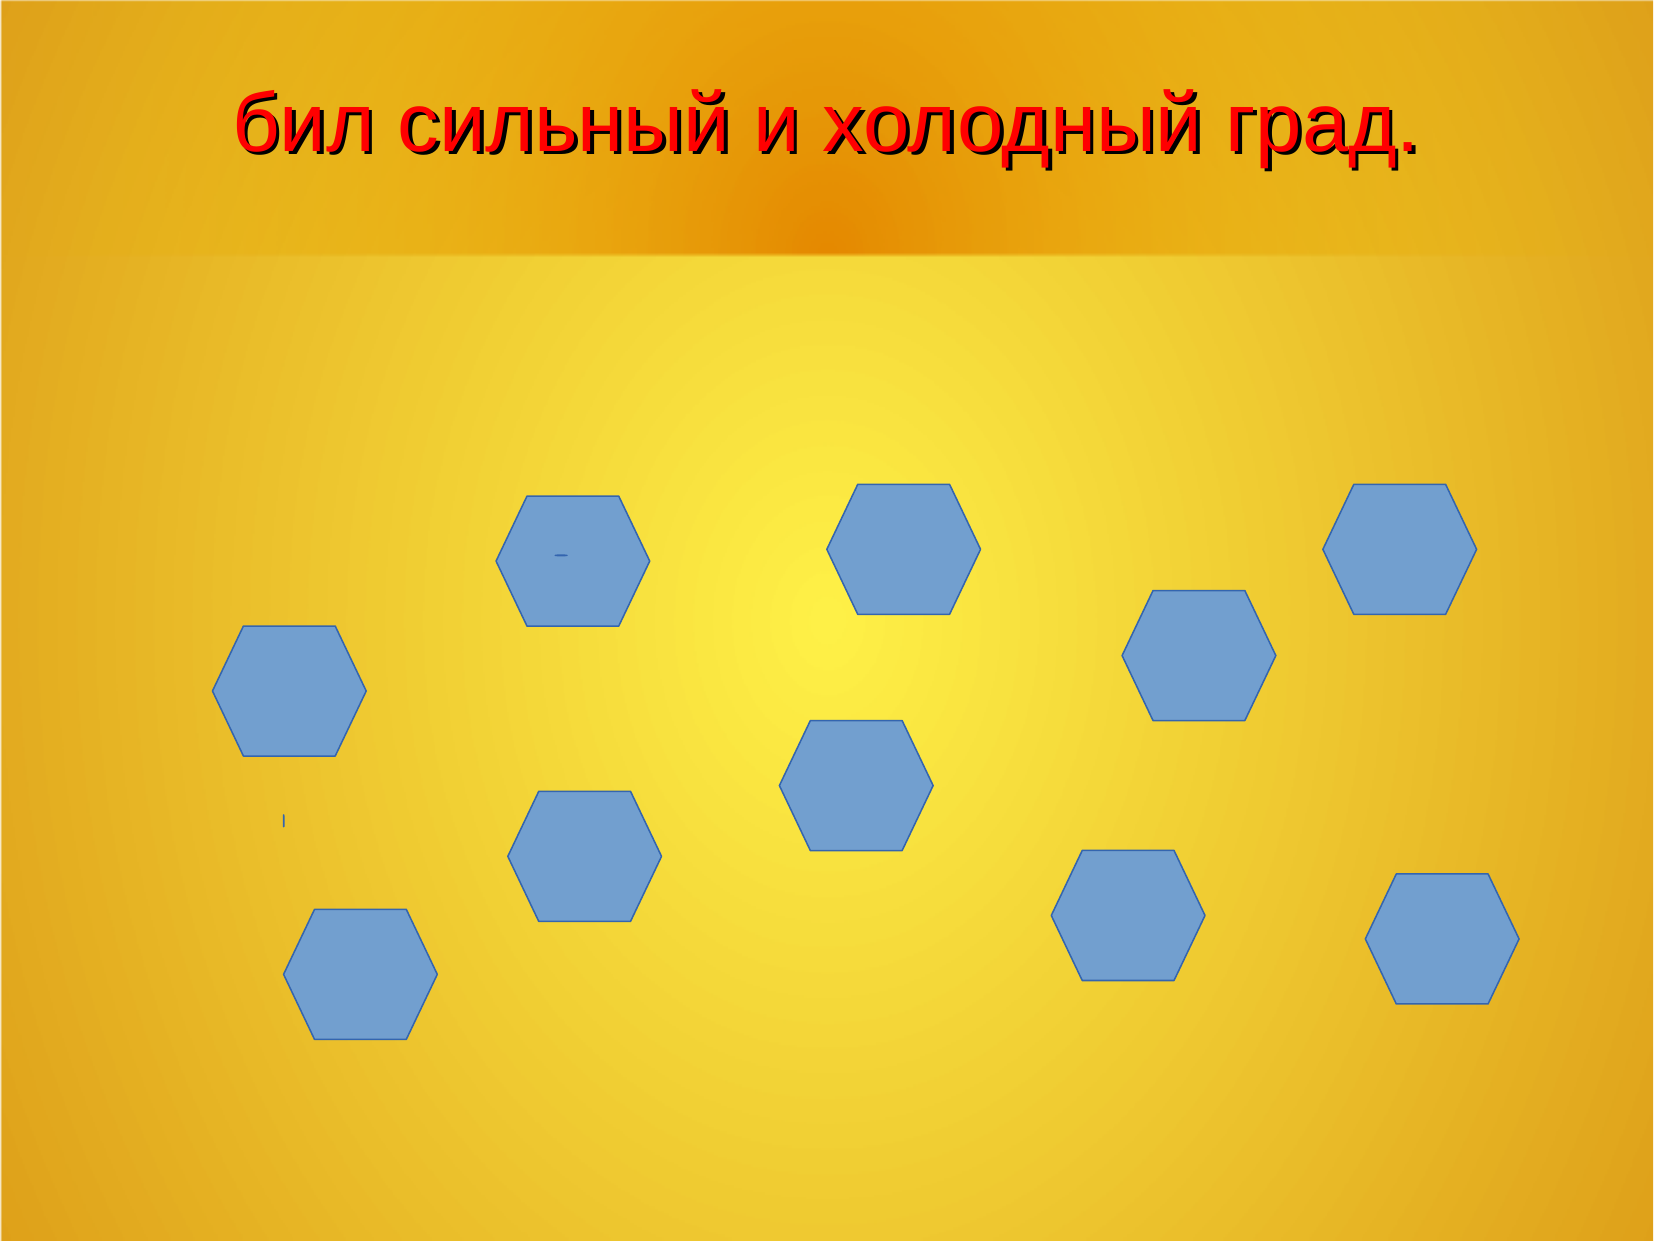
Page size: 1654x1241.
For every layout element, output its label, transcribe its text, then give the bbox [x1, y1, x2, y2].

text_box [1365, 873, 1520, 1004]
text_box [826, 484, 981, 615]
text_box [507, 791, 662, 922]
text_box [1122, 590, 1276, 721]
title бил сильный и холодный град. [82, 49, 1571, 257]
text_box [1051, 850, 1206, 981]
text_box [212, 626, 367, 757]
text_box [496, 496, 650, 627]
picture [0, 0, 1654, 1241]
text_box [283, 909, 438, 1040]
text_box [779, 720, 934, 851]
text_box [1322, 484, 1477, 615]
